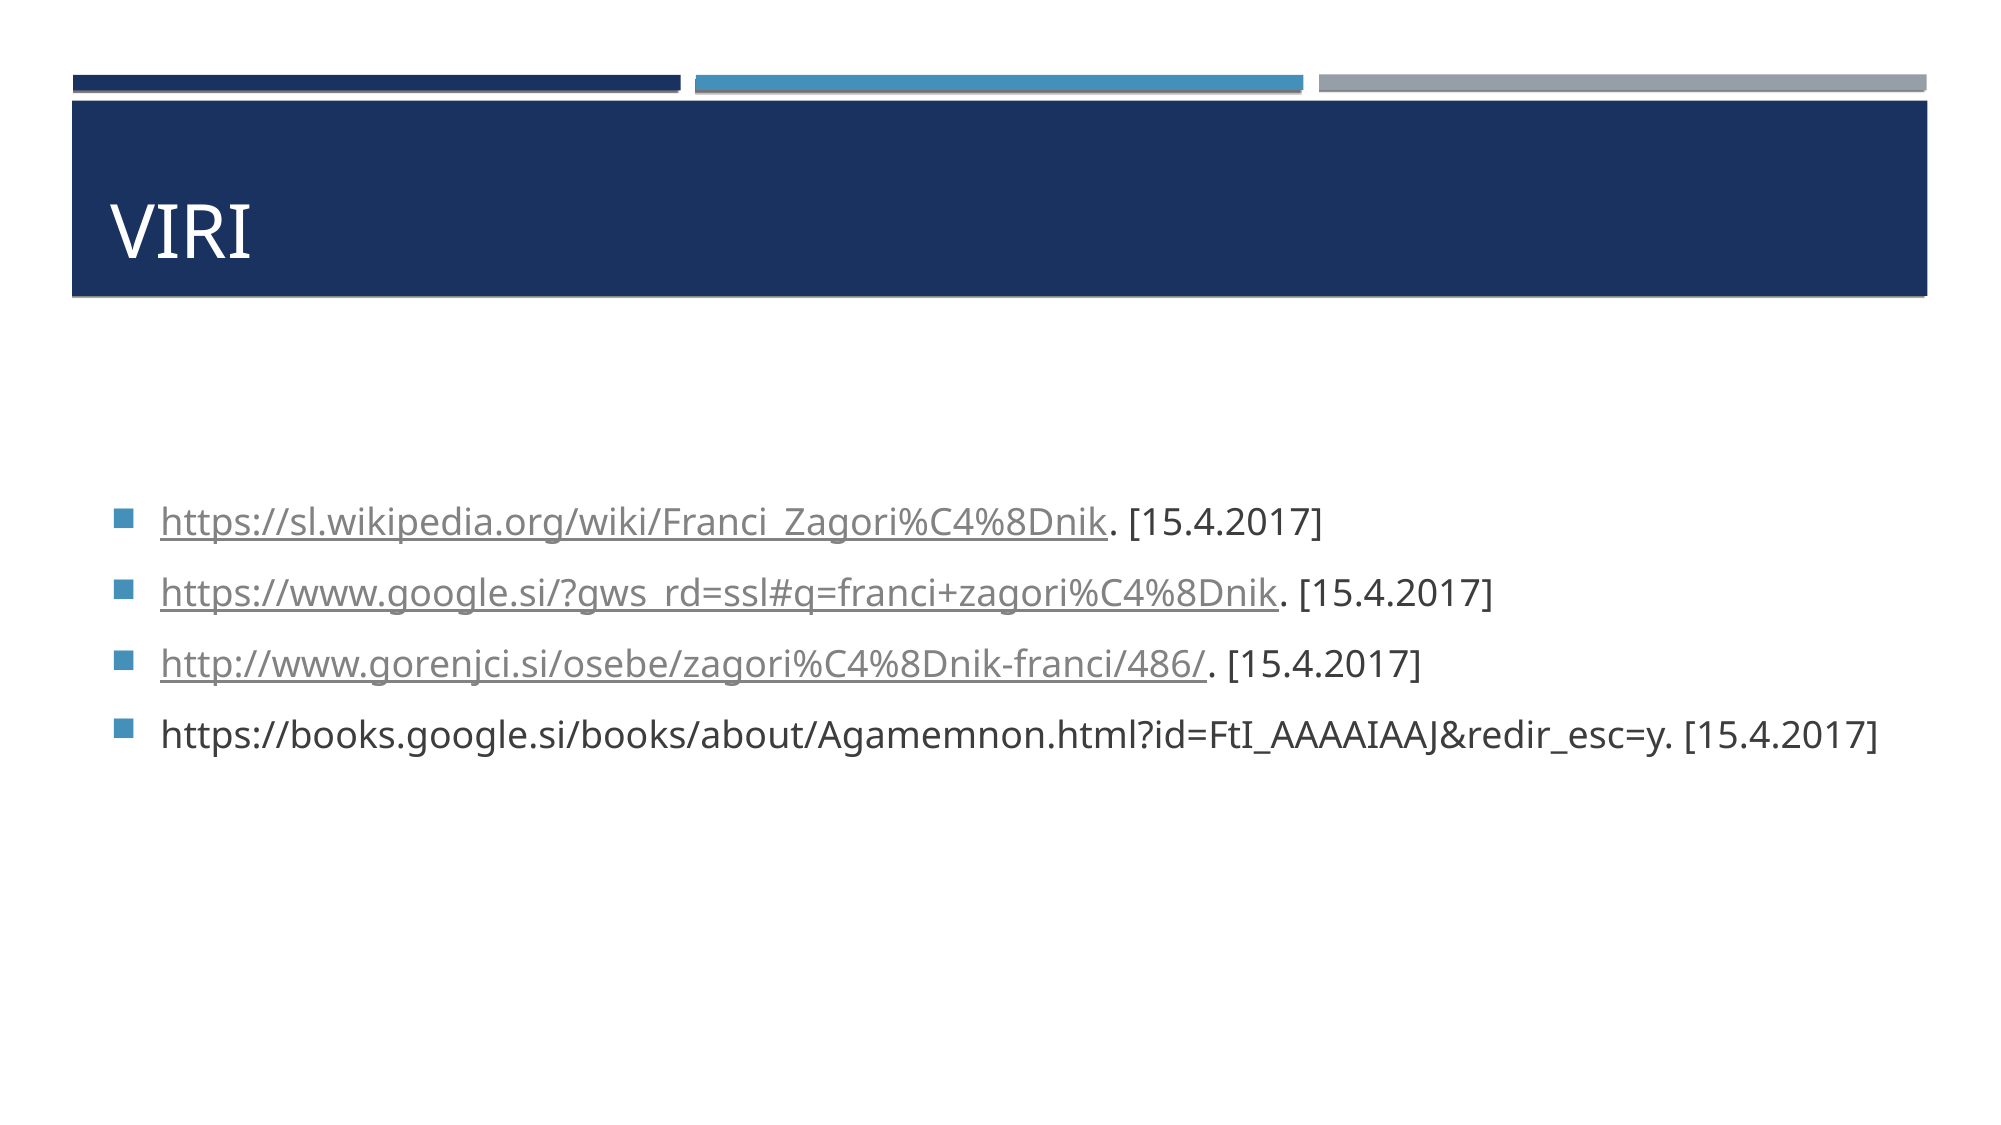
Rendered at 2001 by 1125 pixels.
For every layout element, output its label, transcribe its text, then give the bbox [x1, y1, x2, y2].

title viri [95, 115, 1905, 282]
list https://sl.wikipedia.org/wiki/Franci_Zagori%C4%8Dnik. [15.4.2017] https://www.google.si/?gws_rd=ssl#q=franci+zagori%C4%8Dnik. [15.4.2017] http://www.gorenjci.si/osebe/zagori%C4%8Dnik-franci/486/. [15.4.2017] https://books.google.si/books/about/Agamemnon.html?id=FtI_AAAAIAAJ&redir_esc=y. [15.4.2017] [95, 357, 1905, 962]
